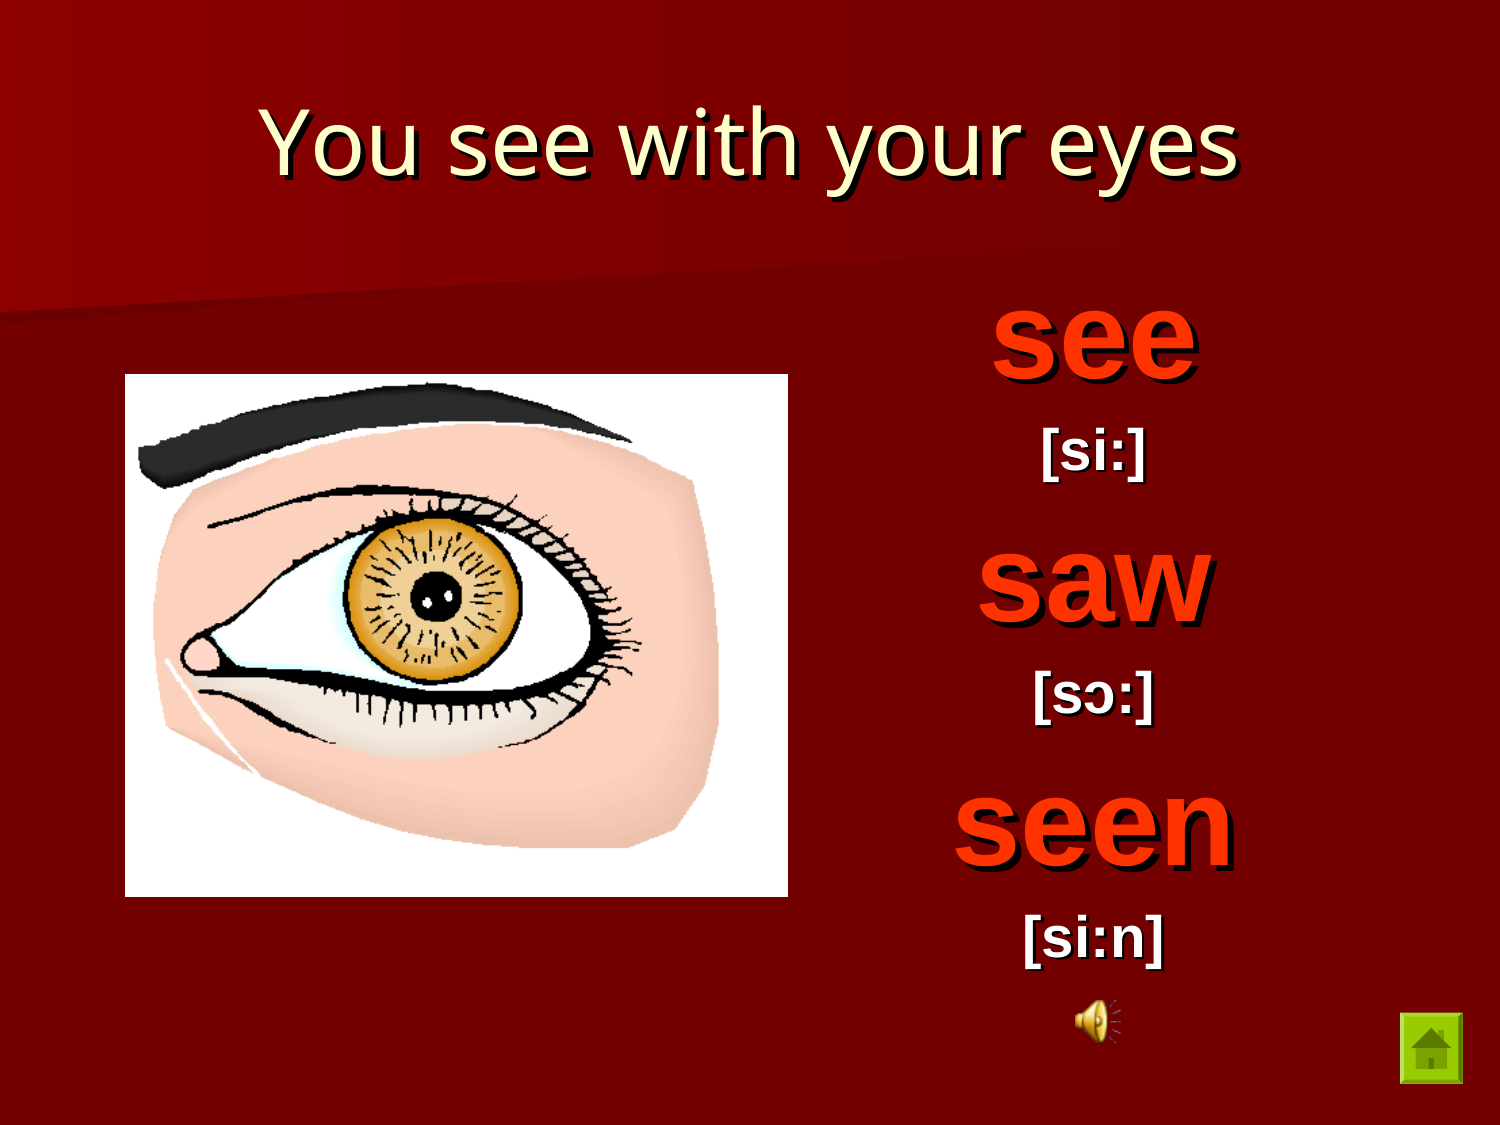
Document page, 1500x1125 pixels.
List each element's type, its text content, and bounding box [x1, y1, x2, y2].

text_box [1401, 1012, 1463, 1084]
picture [125, 374, 788, 897]
list see [si:] saw [sɔ:] seen [si:n] [762, 262, 1426, 1000]
picture [1074, 999, 1126, 1051]
title You see with your eyes [75, 45, 1426, 233]
